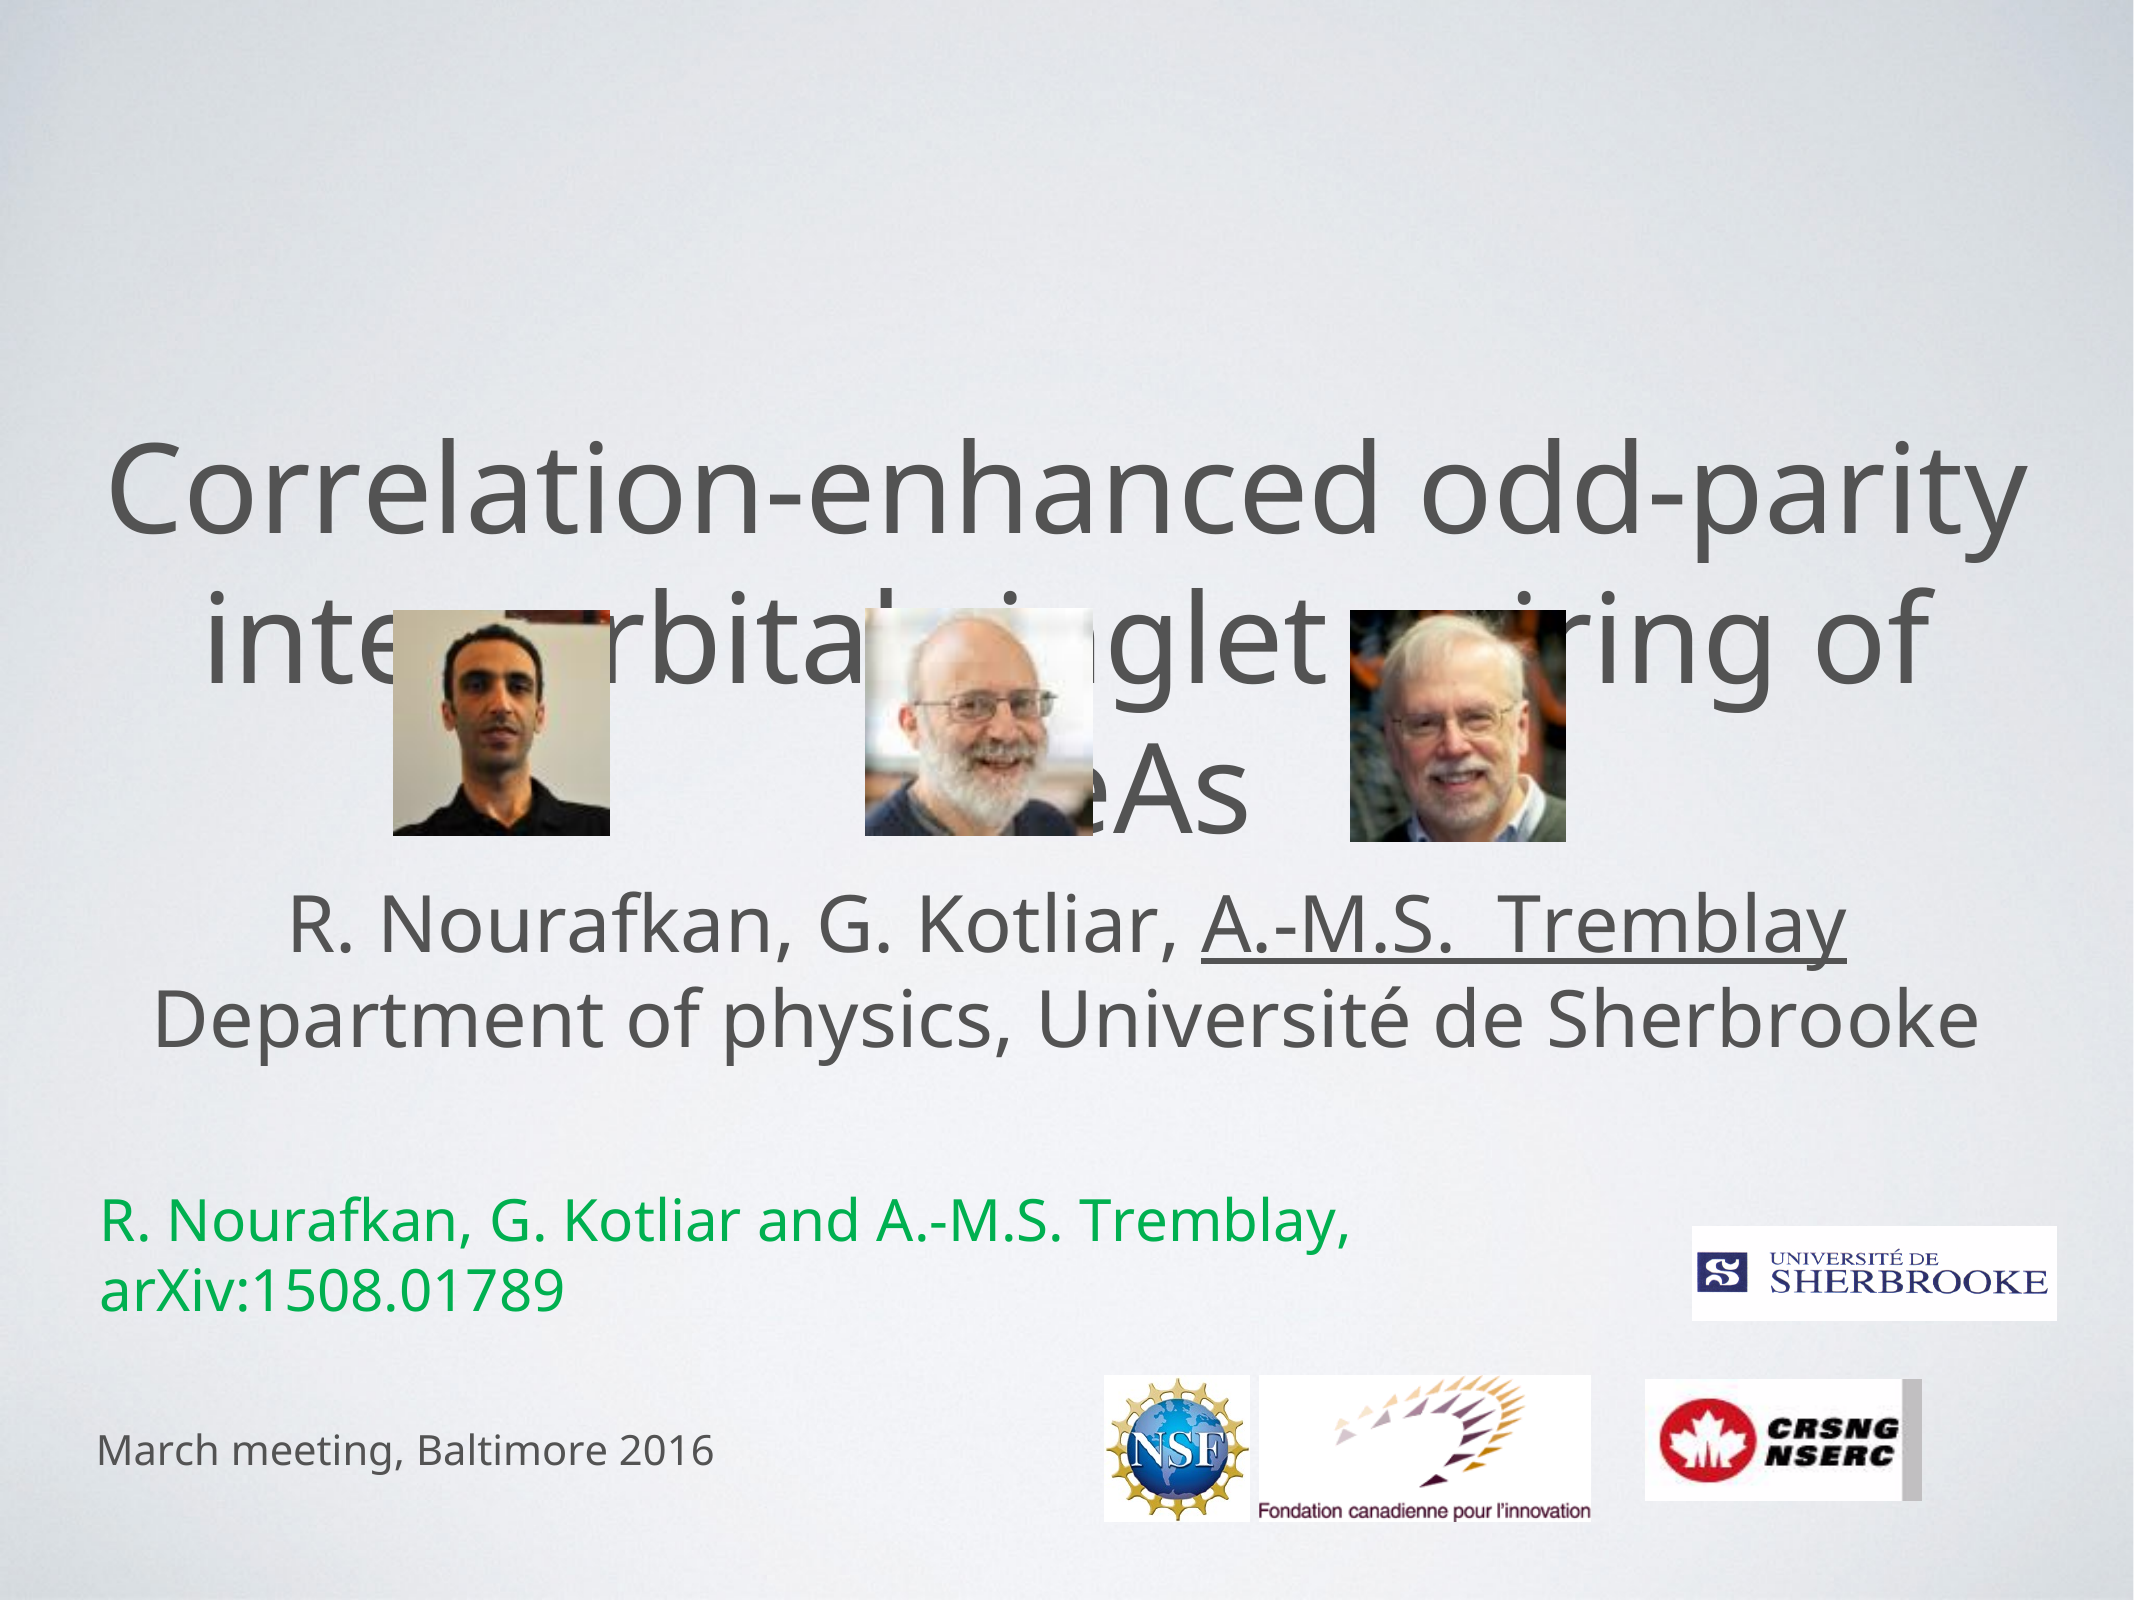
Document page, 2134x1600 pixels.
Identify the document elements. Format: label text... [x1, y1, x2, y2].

picture [1104, 1376, 1250, 1523]
subtitle R. Nourafkan, G. Kotliar, A.-M.S. Tremblay Department of physics, Université de Sherbrooke [58, 864, 2076, 1078]
picture [1692, 1226, 2057, 1321]
picture [1259, 1376, 1591, 1523]
text_box R. Nourafkan, G. Kotliar and A.-M.S. Tremblay, arXiv:1508.01789 [92, 1175, 1561, 1320]
text_box March meeting, Baltimore 2016 [87, 1397, 914, 1501]
picture [393, 610, 610, 836]
picture [865, 608, 1093, 836]
title Correlation-enhanced odd-parity inter-orbital singlet pairing of LiFeAs [41, 20, 2059, 552]
picture [1645, 1379, 1922, 1501]
picture [1350, 610, 1566, 842]
